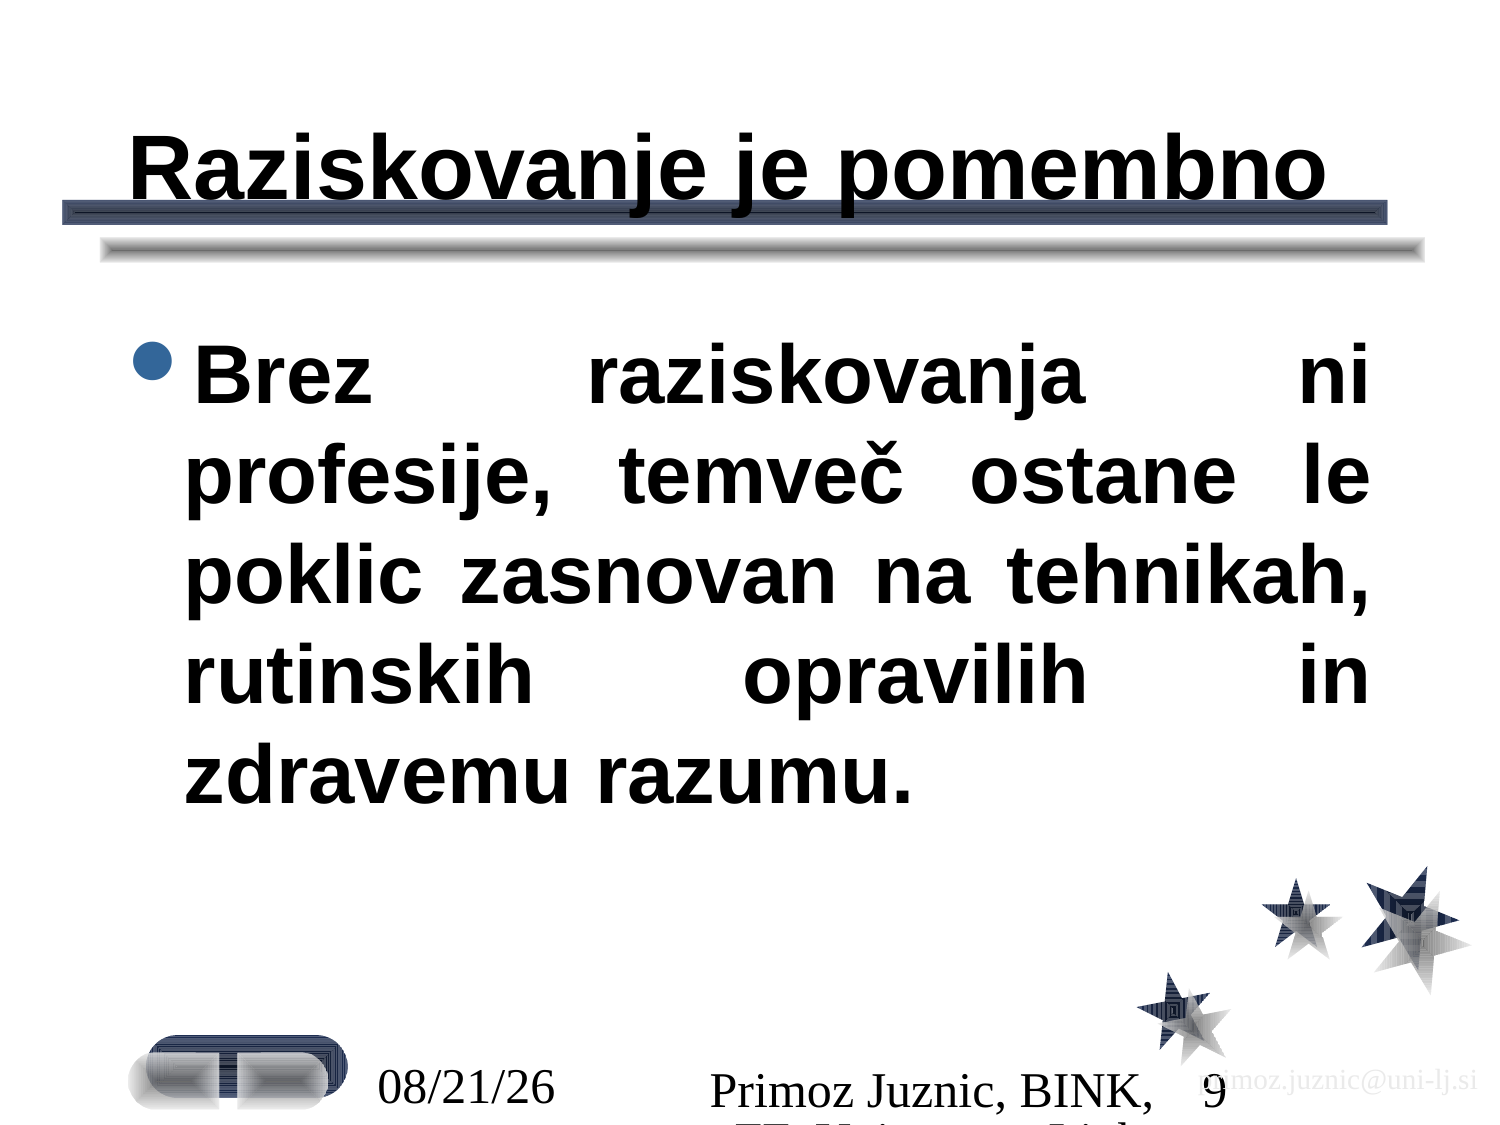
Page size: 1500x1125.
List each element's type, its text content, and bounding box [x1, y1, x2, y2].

list Brez raziskovanja ni profesije, temveč ostane le poklic zasnovan na tehnikah, rutinskih opravilih in zdravemu razumu. [112, 312, 1388, 988]
title Raziskovanje je pomembno [112, 37, 1388, 225]
